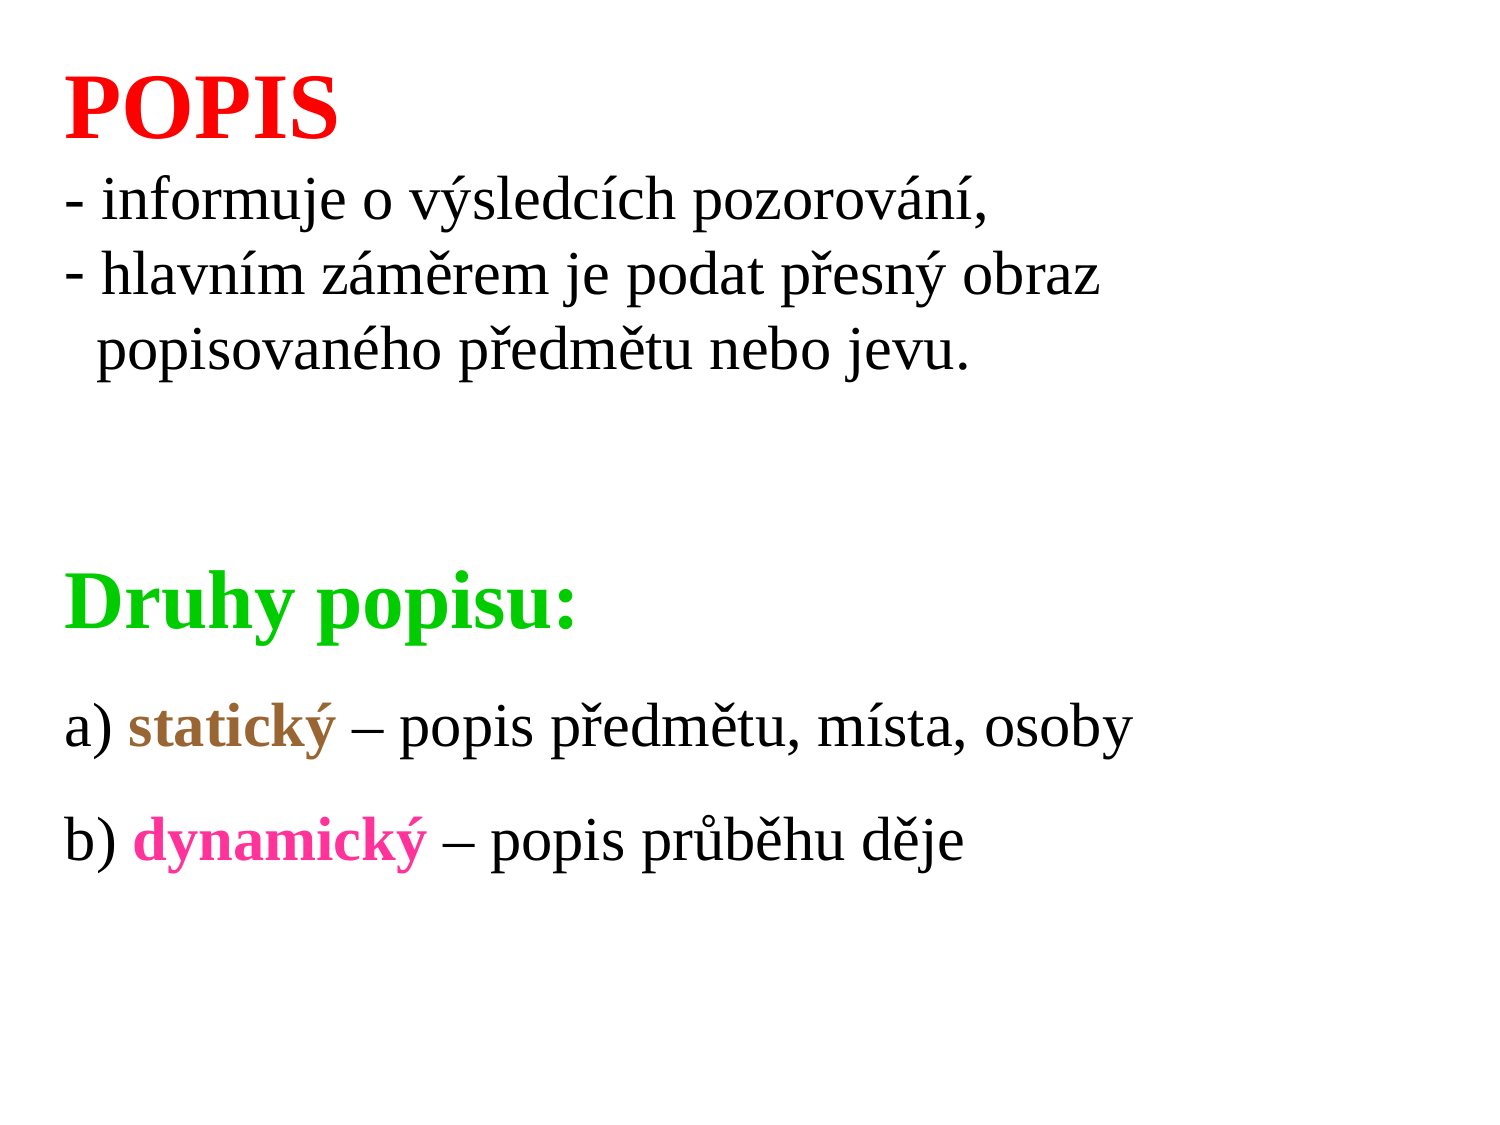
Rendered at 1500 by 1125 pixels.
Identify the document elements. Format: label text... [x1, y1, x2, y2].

text_box Druhy popisu: a) statický – popis předmětu, místa, osoby b) dynamický – popis průběhu děje [50, 537, 1500, 881]
text_box POPIS - informuje o výsledcích pozorování, hlavním záměrem je podat přesný obraz popisovaného předmětu nebo jevu. [50, 37, 1500, 537]
